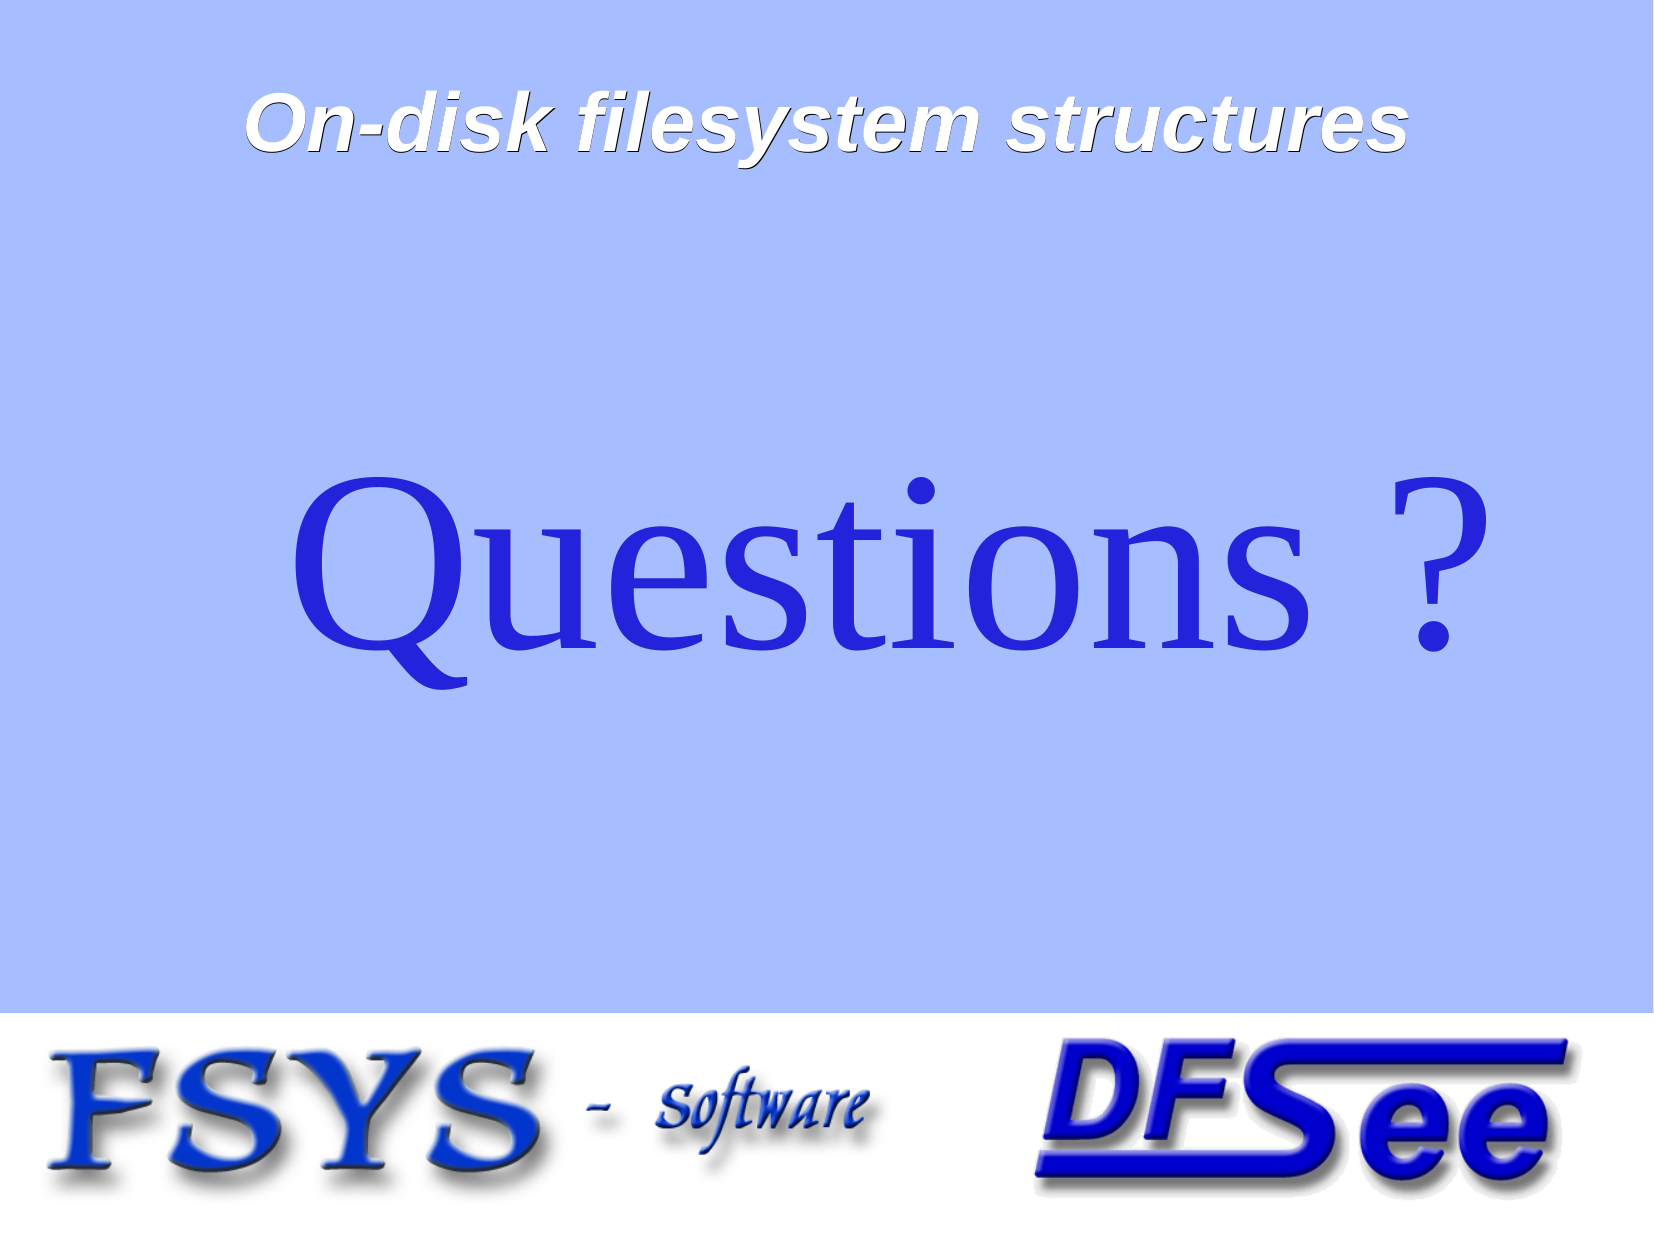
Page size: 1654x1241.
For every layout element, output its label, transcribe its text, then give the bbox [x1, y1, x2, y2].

picture [29, 1029, 905, 1218]
text_box [0, 0, 1654, 1014]
picture [1020, 1028, 1584, 1217]
title On-disk filesystem structures [121, 19, 1534, 227]
subtitle Questions ? [178, 265, 1570, 1004]
